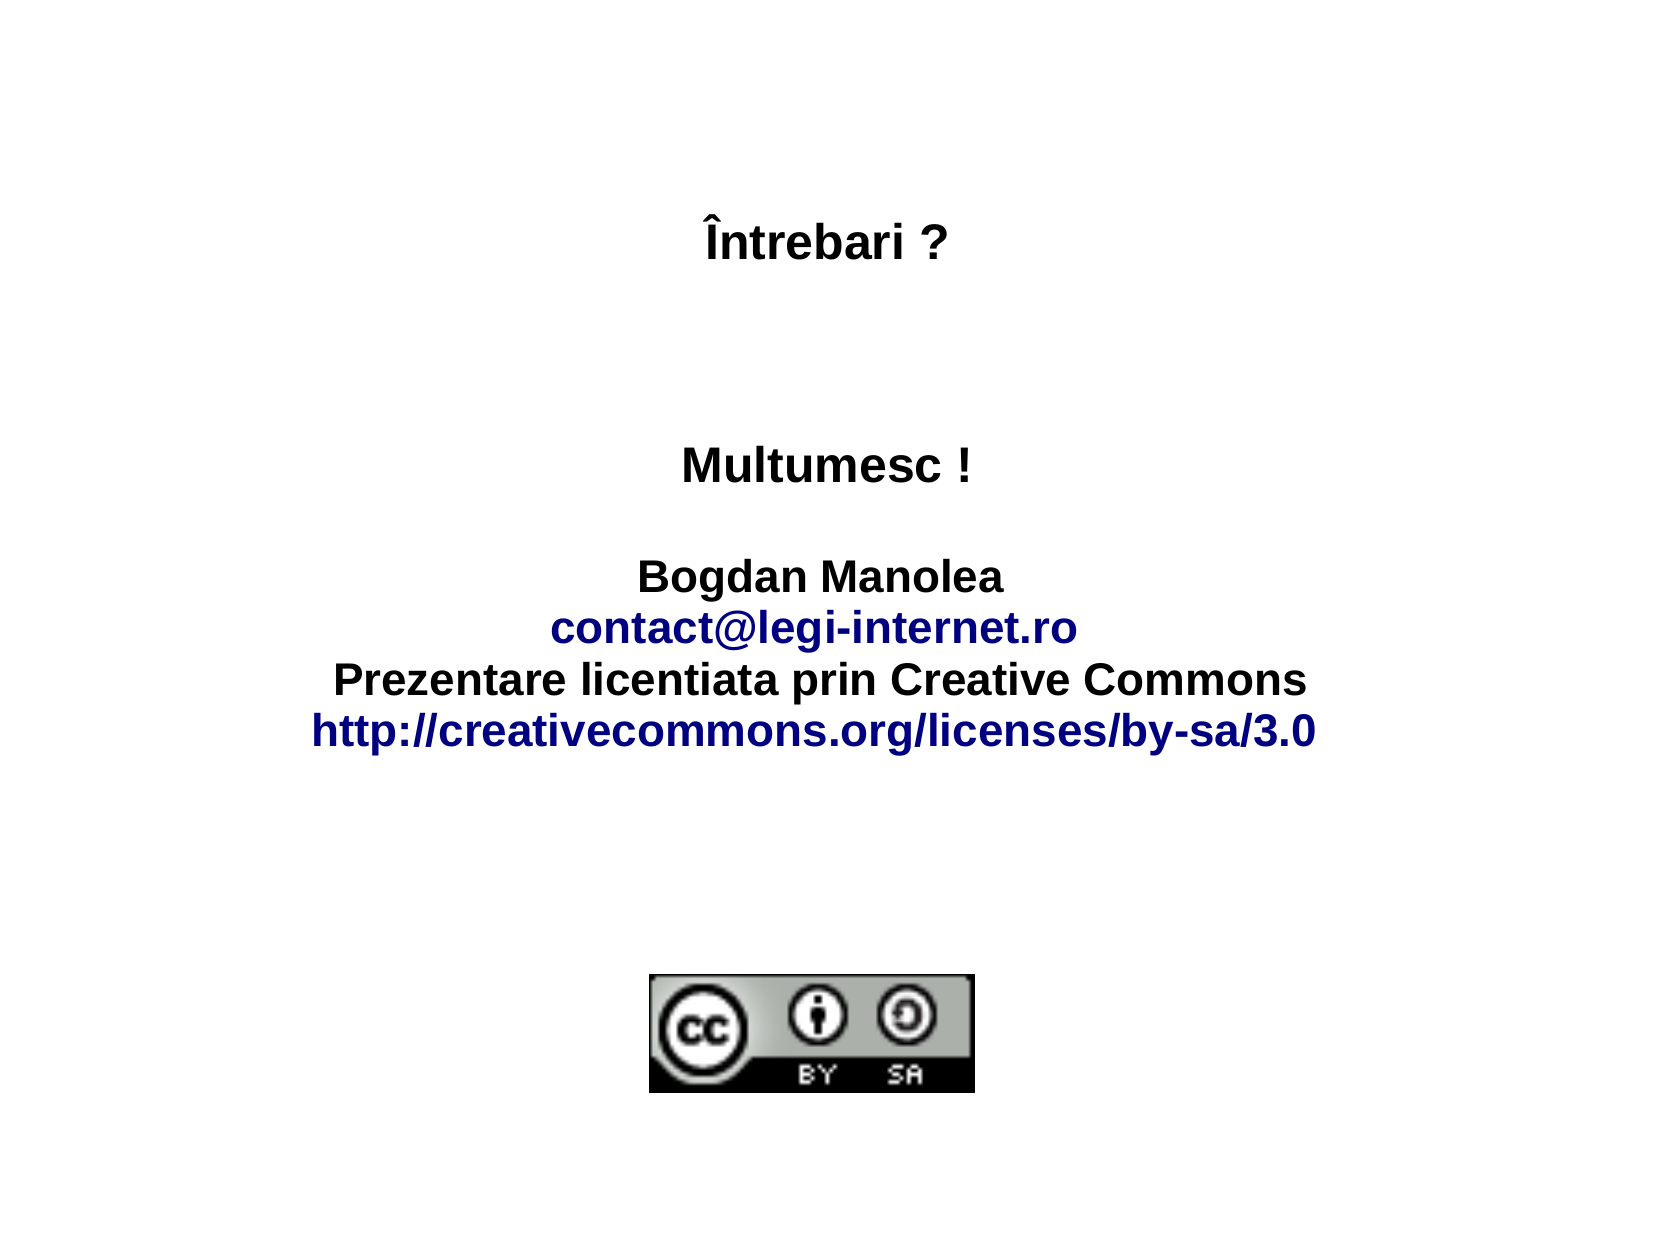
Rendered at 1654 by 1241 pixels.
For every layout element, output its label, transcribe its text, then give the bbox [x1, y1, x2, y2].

text_box Întrebari ? Multumesc ! [666, 206, 989, 507]
text_box Bogdan Manolea contact@legi-internet.ro Prezentare licentiata prin Creative Commons http://creativecommons.org/licenses/by-sa/3.0 [0, 543, 1625, 803]
picture [649, 974, 975, 1093]
